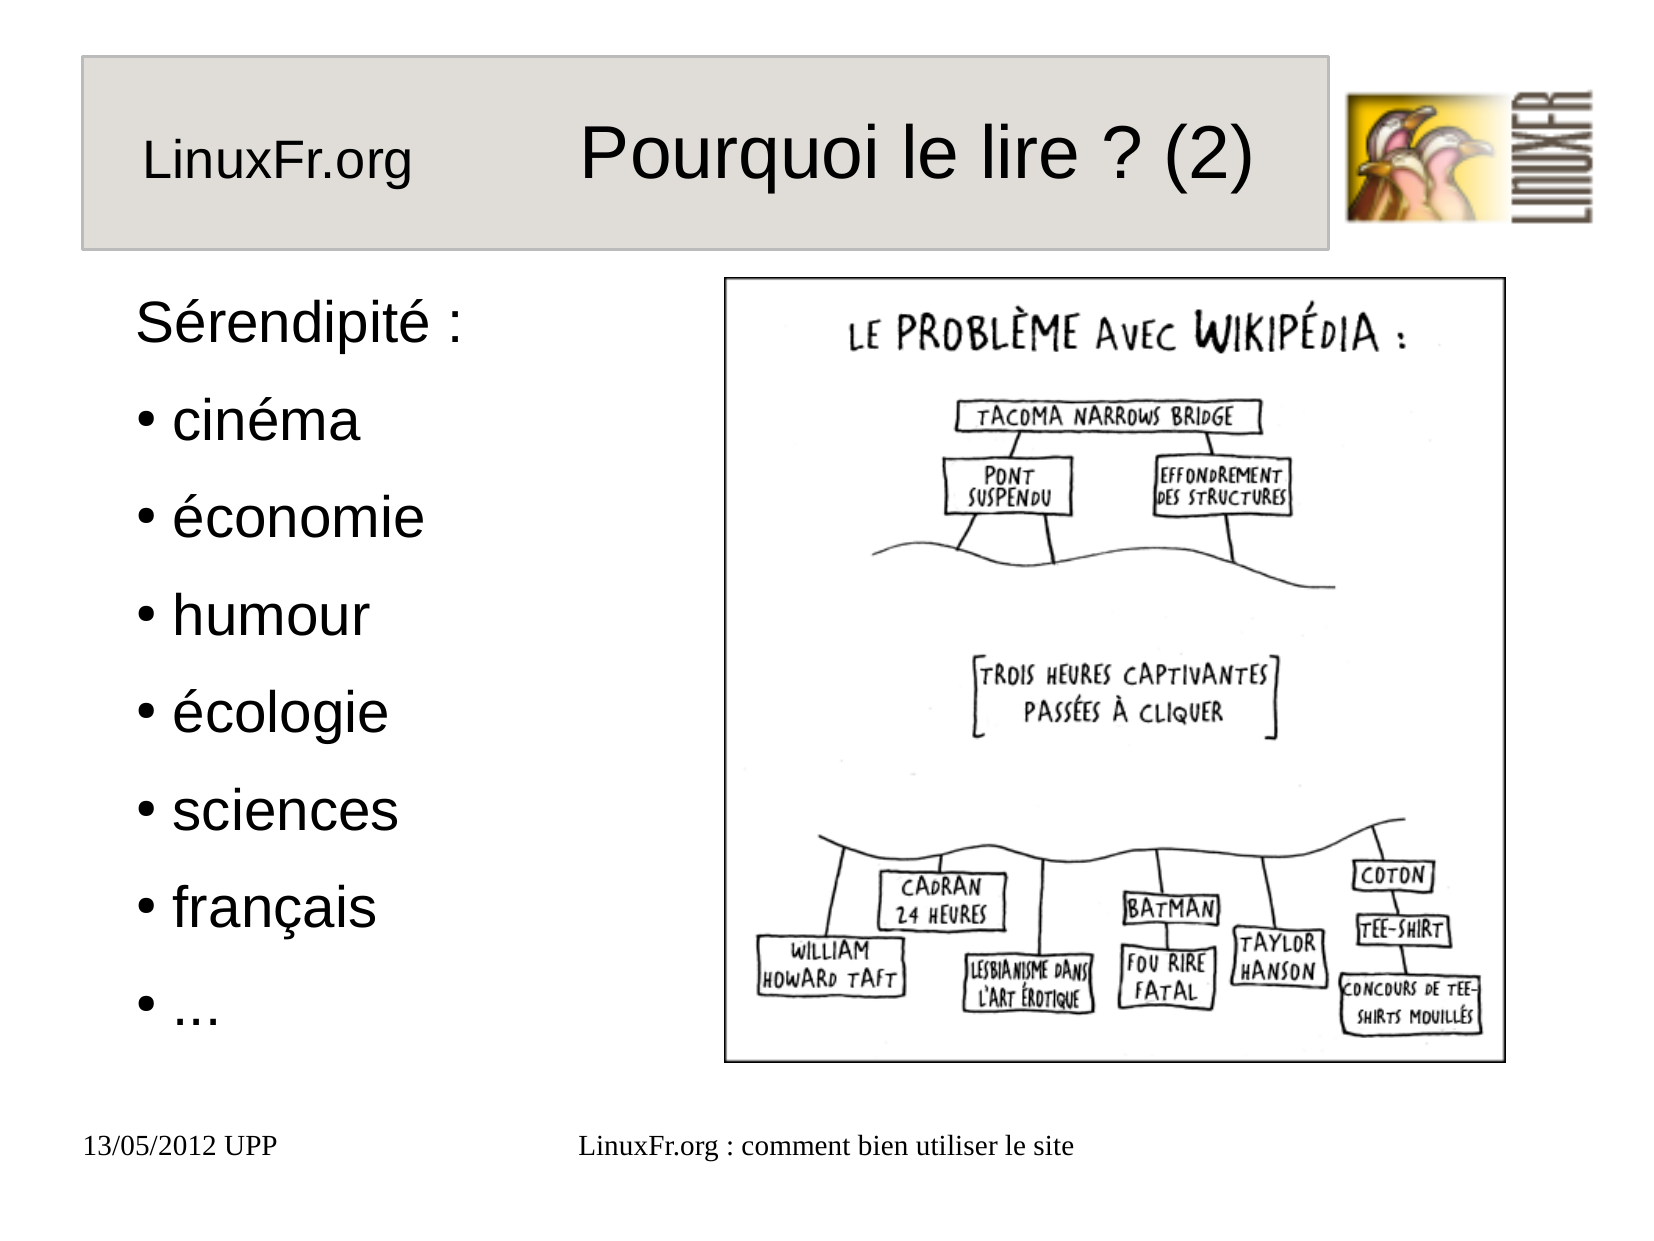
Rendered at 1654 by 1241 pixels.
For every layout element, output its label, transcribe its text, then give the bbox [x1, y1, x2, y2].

title LinuxFr.org Pourquoi le lire ? (2) [82, 56, 1329, 250]
picture [1341, 88, 1601, 229]
picture [724, 277, 1506, 1063]
subtitle Sérendipité : cinéma économie humour écologie sciences français ... [135, 290, 727, 1123]
